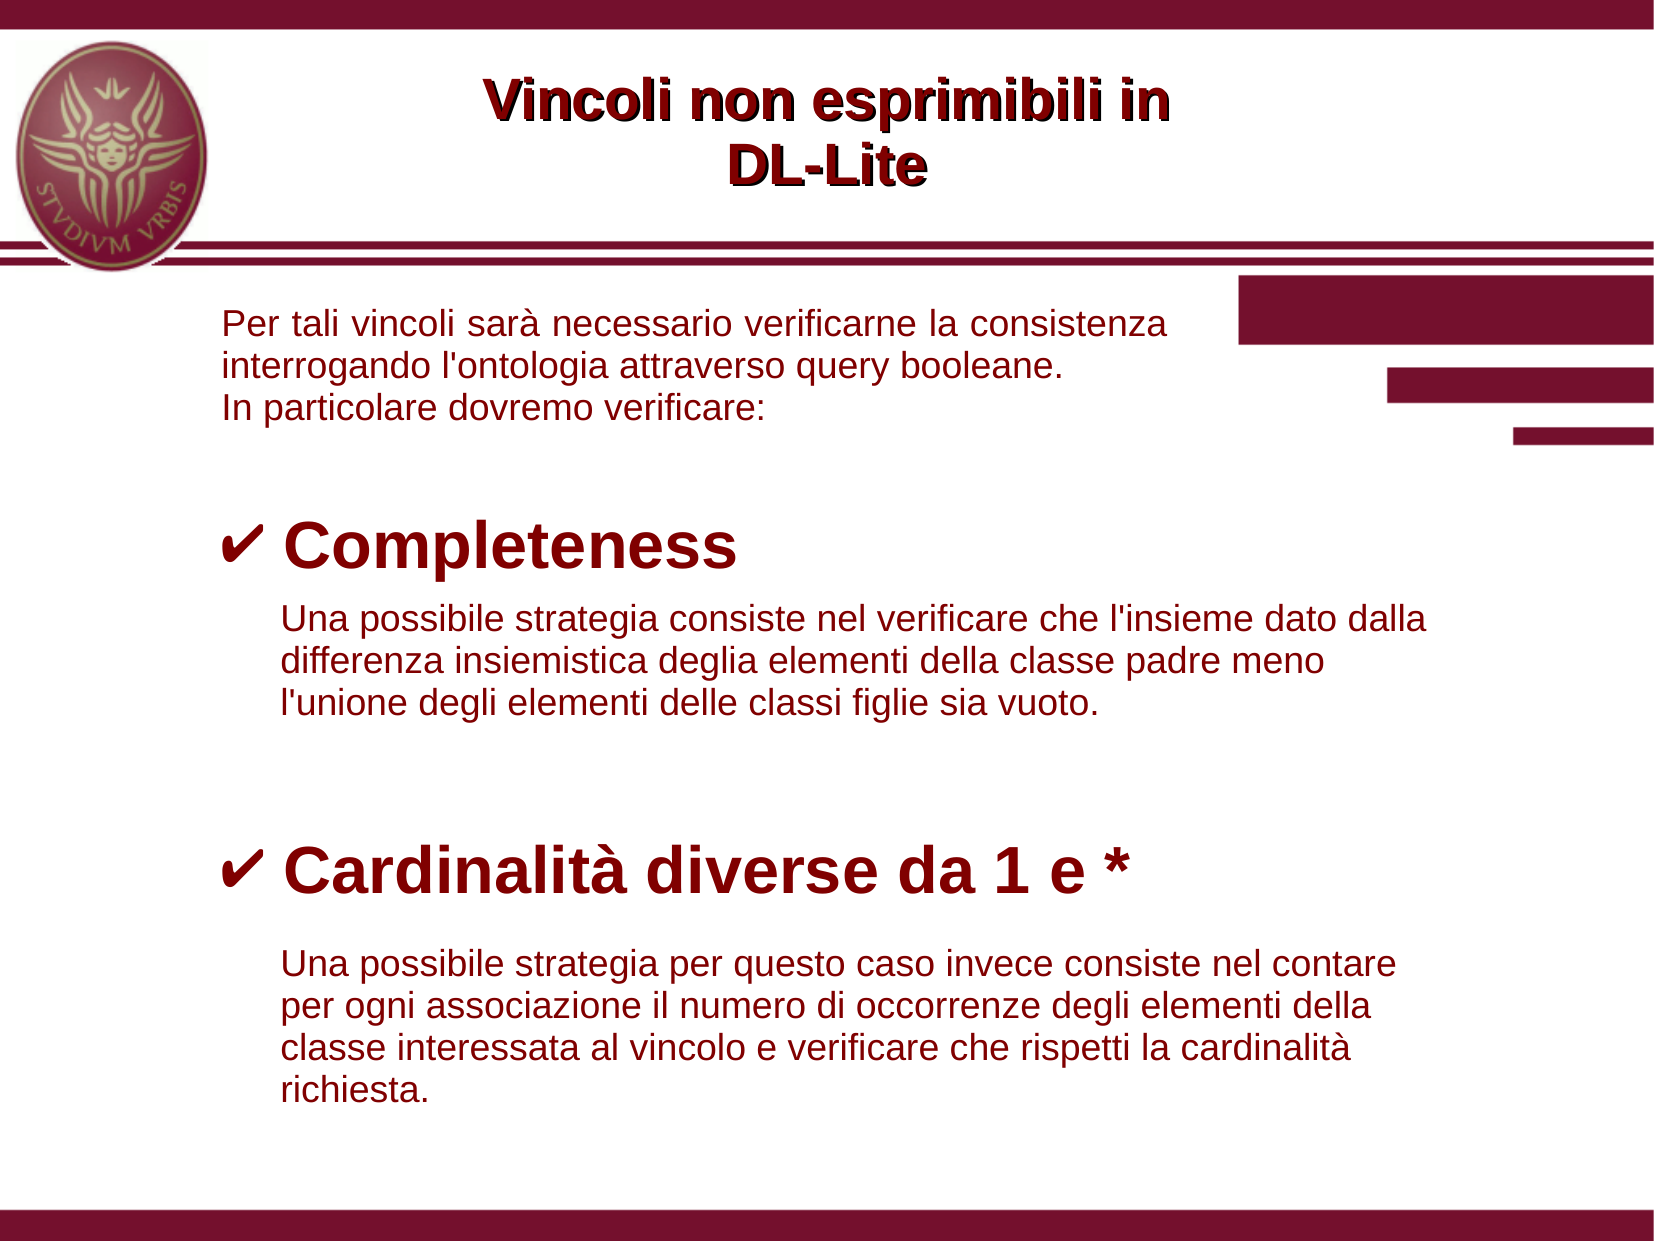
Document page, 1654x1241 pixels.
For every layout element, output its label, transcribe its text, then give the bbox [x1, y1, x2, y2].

text_box Completeness [206, 500, 1300, 591]
text_box Cardinalità diverse da 1 e * [206, 825, 1182, 916]
picture [0, 0, 1654, 1241]
text_box Vincoli non esprimibili in DL-Lite [413, 59, 1241, 204]
text_box Per tali vincoli sarà necessario verificarne la consistenza interrogando l'ontologia attraverso query booleane. In particolare dovremo verificare: [206, 295, 1241, 444]
text_box Una possibile strategia per questo caso invece consiste nel contare per ogni associazione il numero di occorrenze degli elementi della classe interessata al vincolo e verificare che rispetti la cardinalità richiesta. [265, 935, 1477, 1119]
text_box Una possibile strategia consiste nel verificare che l'insieme dato dalla differenza insiemistica deglia elementi della classe padre meno l'unione degli elementi delle classi figlie sia vuoto. [265, 590, 1477, 768]
